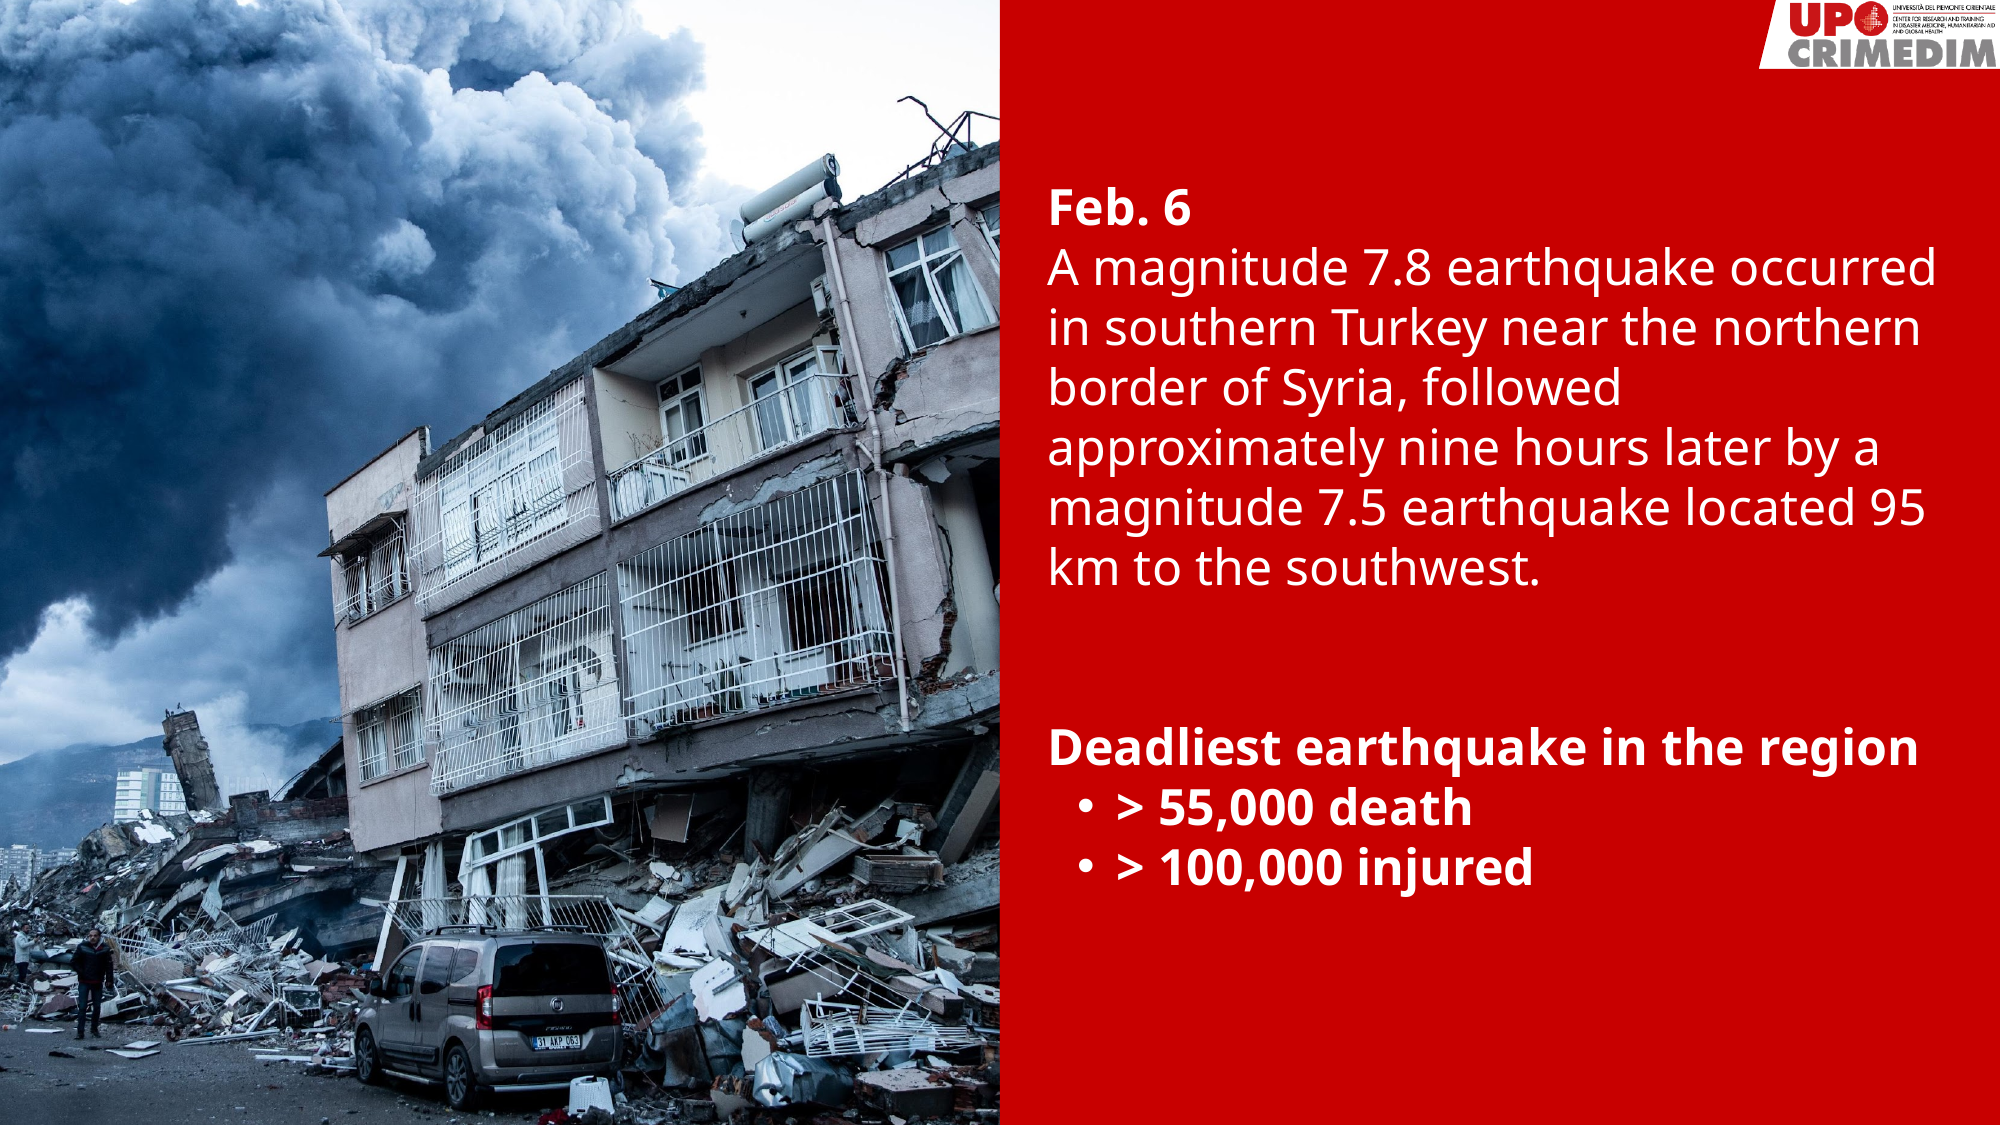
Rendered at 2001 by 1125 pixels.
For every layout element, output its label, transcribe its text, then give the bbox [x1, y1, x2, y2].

picture [1788, 1, 1996, 67]
text_box Feb. 6 A magnitude 7.8 earthquake occurred in southern Turkey near the northern border of Syria, followed approximately nine hours later by a magnitude 7.5 earthquake located 95 km to the southwest. Deadliest earthquake in the region > 55,000 death > 100,000 injured [1032, 204, 1983, 919]
picture [0, 0, 999, 1125]
text_box [999, 0, 2000, 1125]
